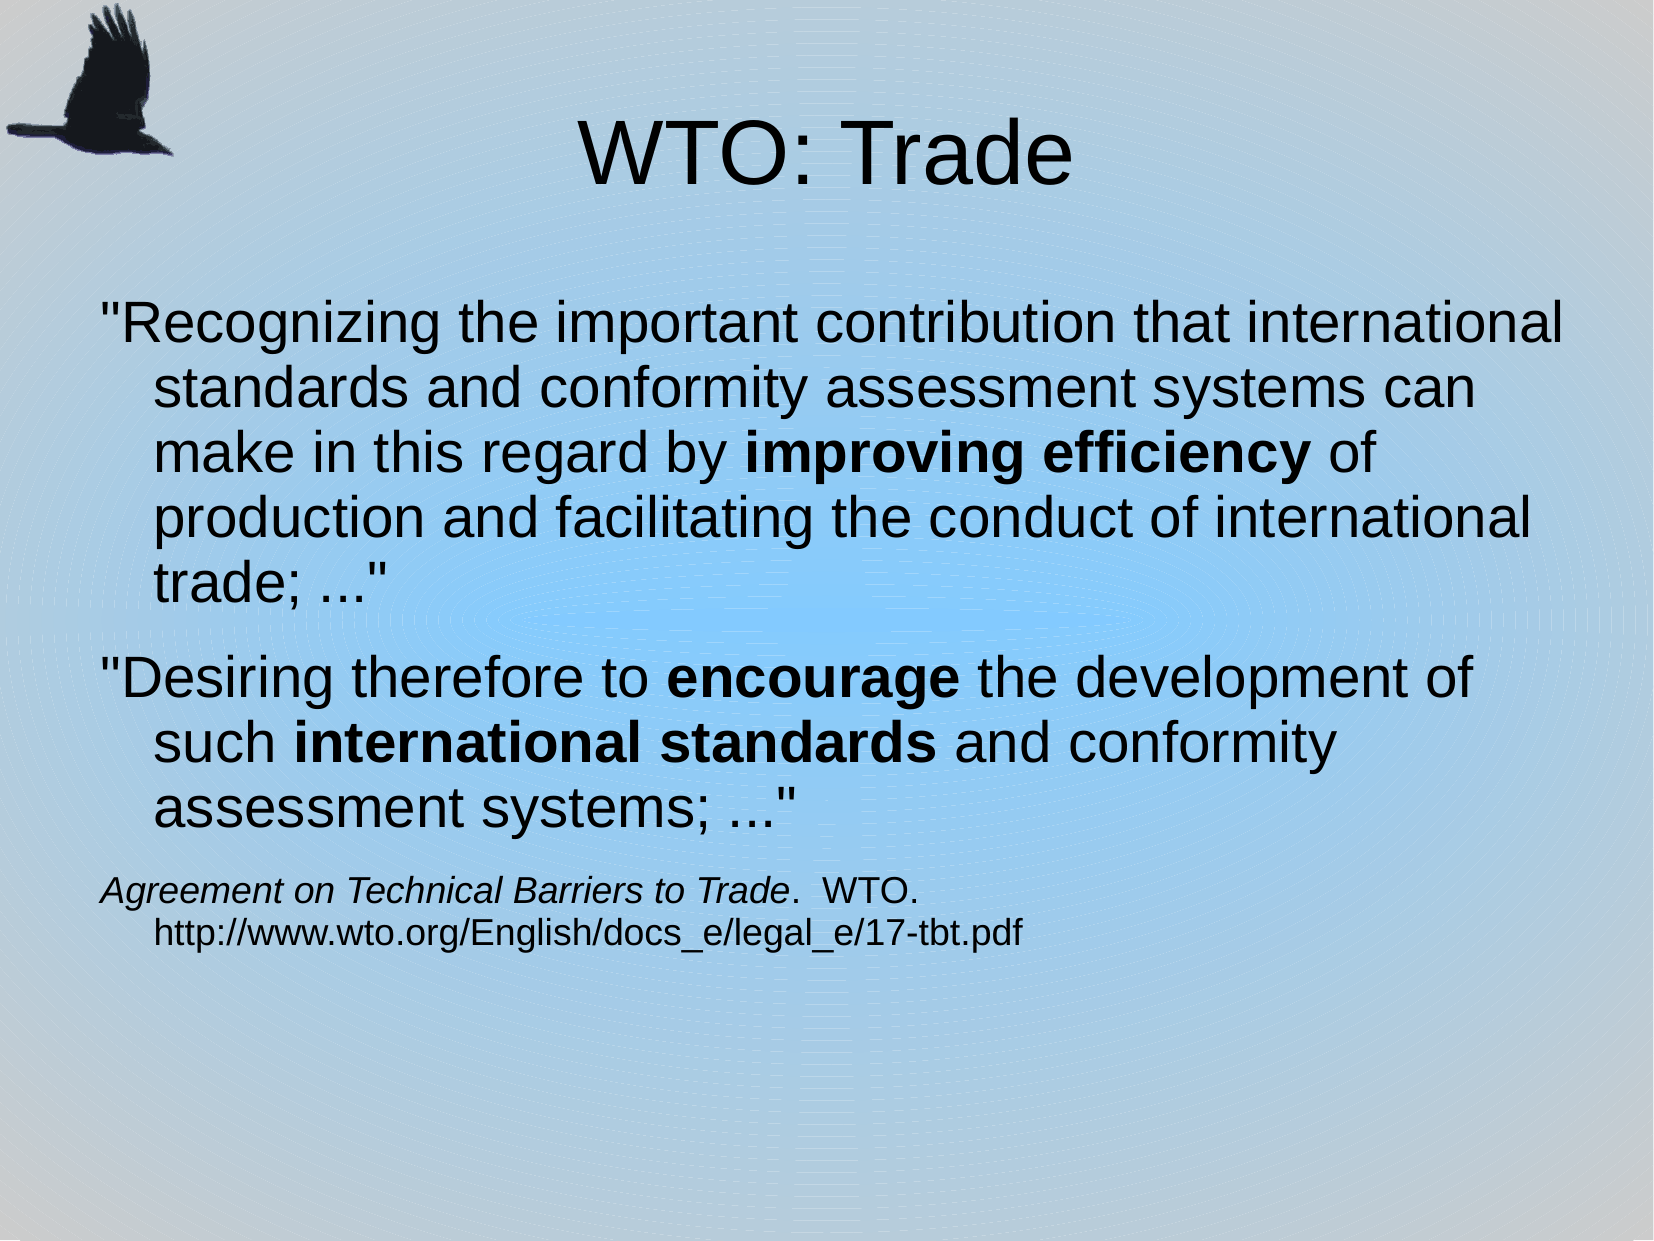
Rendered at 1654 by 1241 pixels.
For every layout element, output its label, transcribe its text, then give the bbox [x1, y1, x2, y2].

list "Recognizing the important contribution that international standards and conformity assessment systems can make in this regard by improving efficiency of production and facilitating the conduct of international trade; ..." "Desiring therefore to encourage the development of such international standards and conformity assessment systems; ..." Agreement on Technical Barriers to Trade. WTO. http://www.wto.org/English/docs_e/legal_e/17-tbt.pdf [82, 290, 1571, 1094]
title WTO: Trade [82, 56, 1571, 250]
picture [0, 0, 178, 160]
